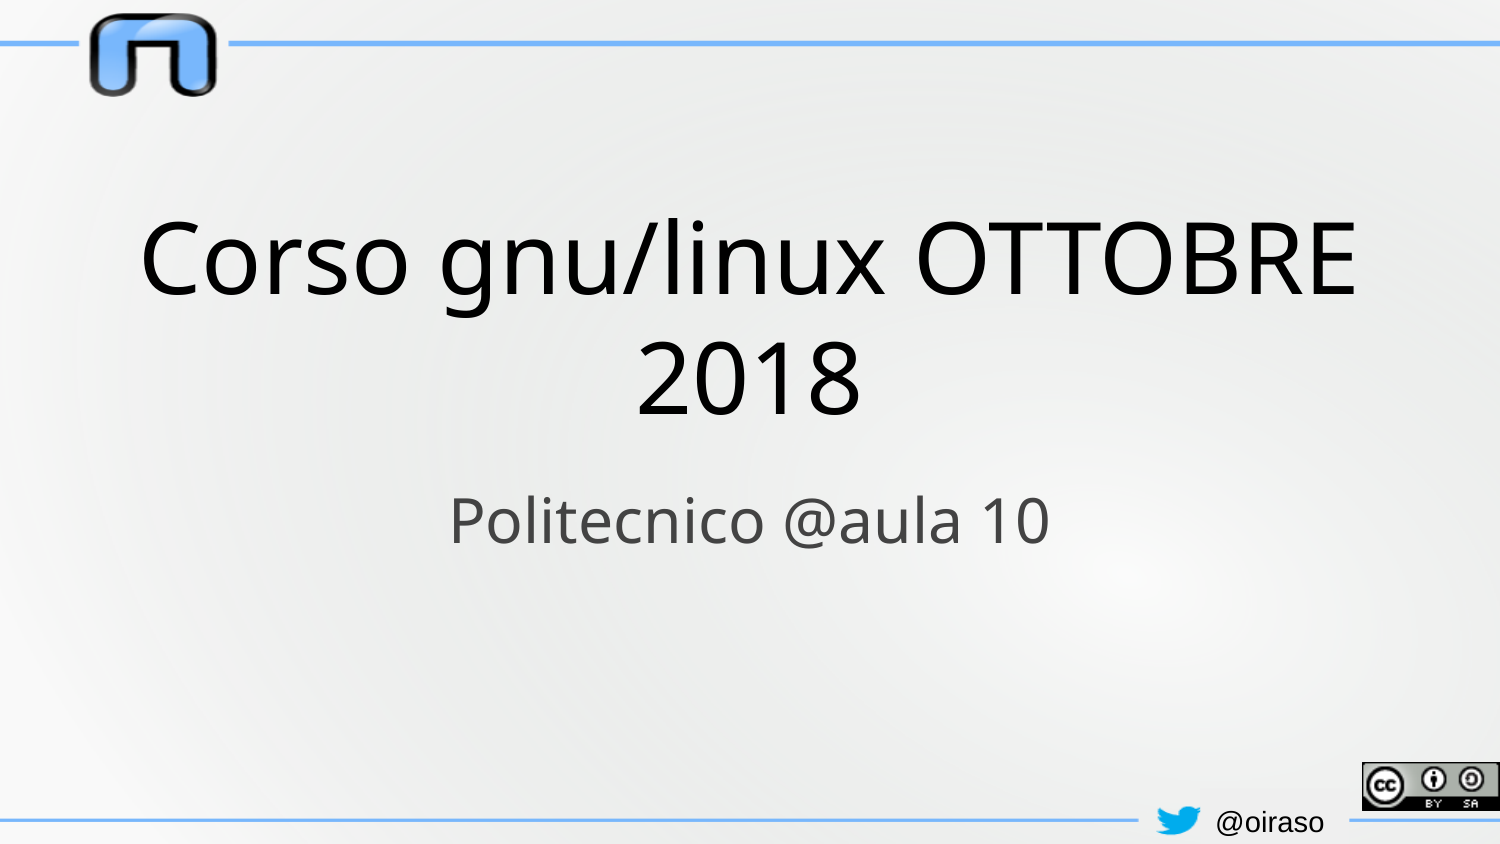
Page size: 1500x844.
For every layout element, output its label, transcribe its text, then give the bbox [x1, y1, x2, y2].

text_box @oirasor [1200, 788, 1350, 844]
title Corso gnu/linux OTTOBRE 2018 [112, 259, 1388, 450]
subtitle Politecnico @aula 10 [112, 465, 1388, 595]
picture [0, 0, 1500, 844]
